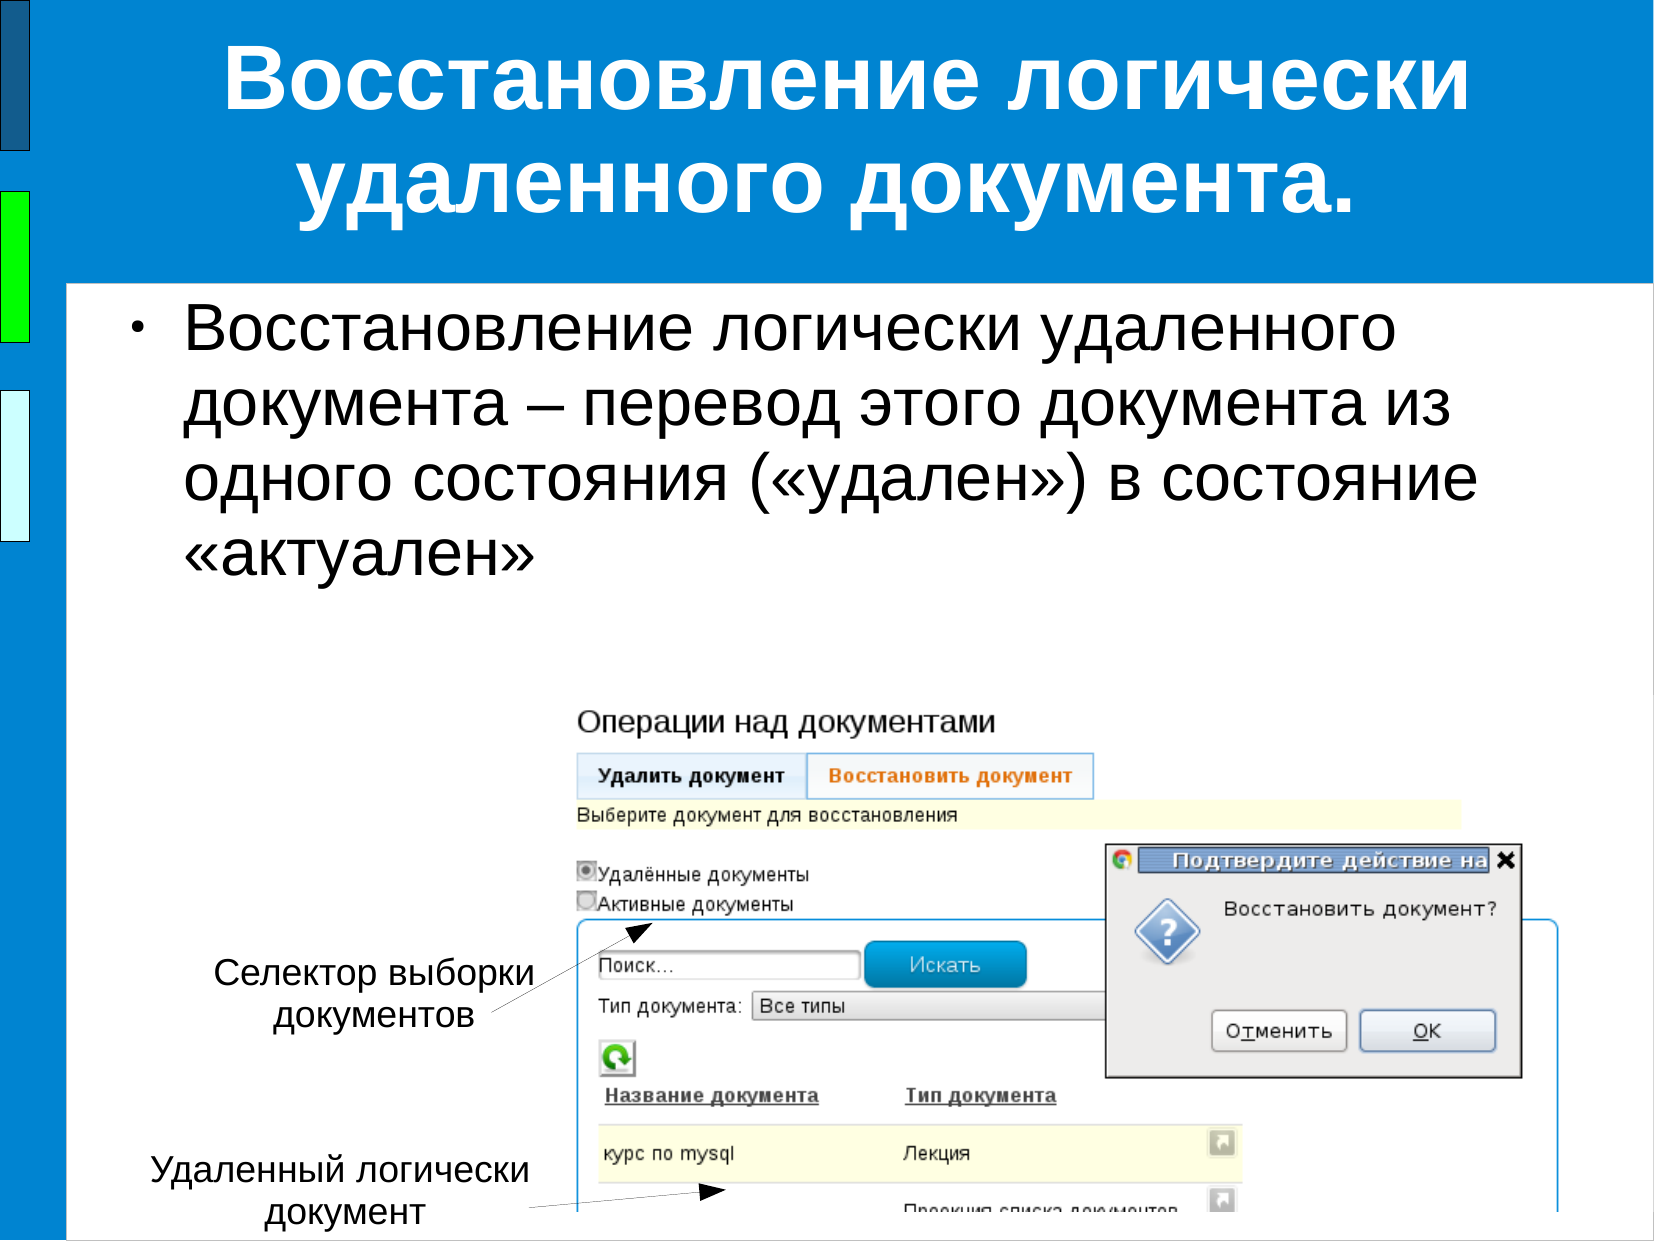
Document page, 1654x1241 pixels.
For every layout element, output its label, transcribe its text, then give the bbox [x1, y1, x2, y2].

title Восстановление логически удаленного документа. [82, 26, 1571, 232]
text_box Селектор выборки документов [198, 943, 551, 1043]
list Восстановление логически удаленного документа – перевод этого документа из одного состояния («удален») в состояние «актуален» [82, 290, 1571, 1094]
text_box Удаленный логически документ [135, 1141, 556, 1241]
picture [555, 695, 1654, 1212]
